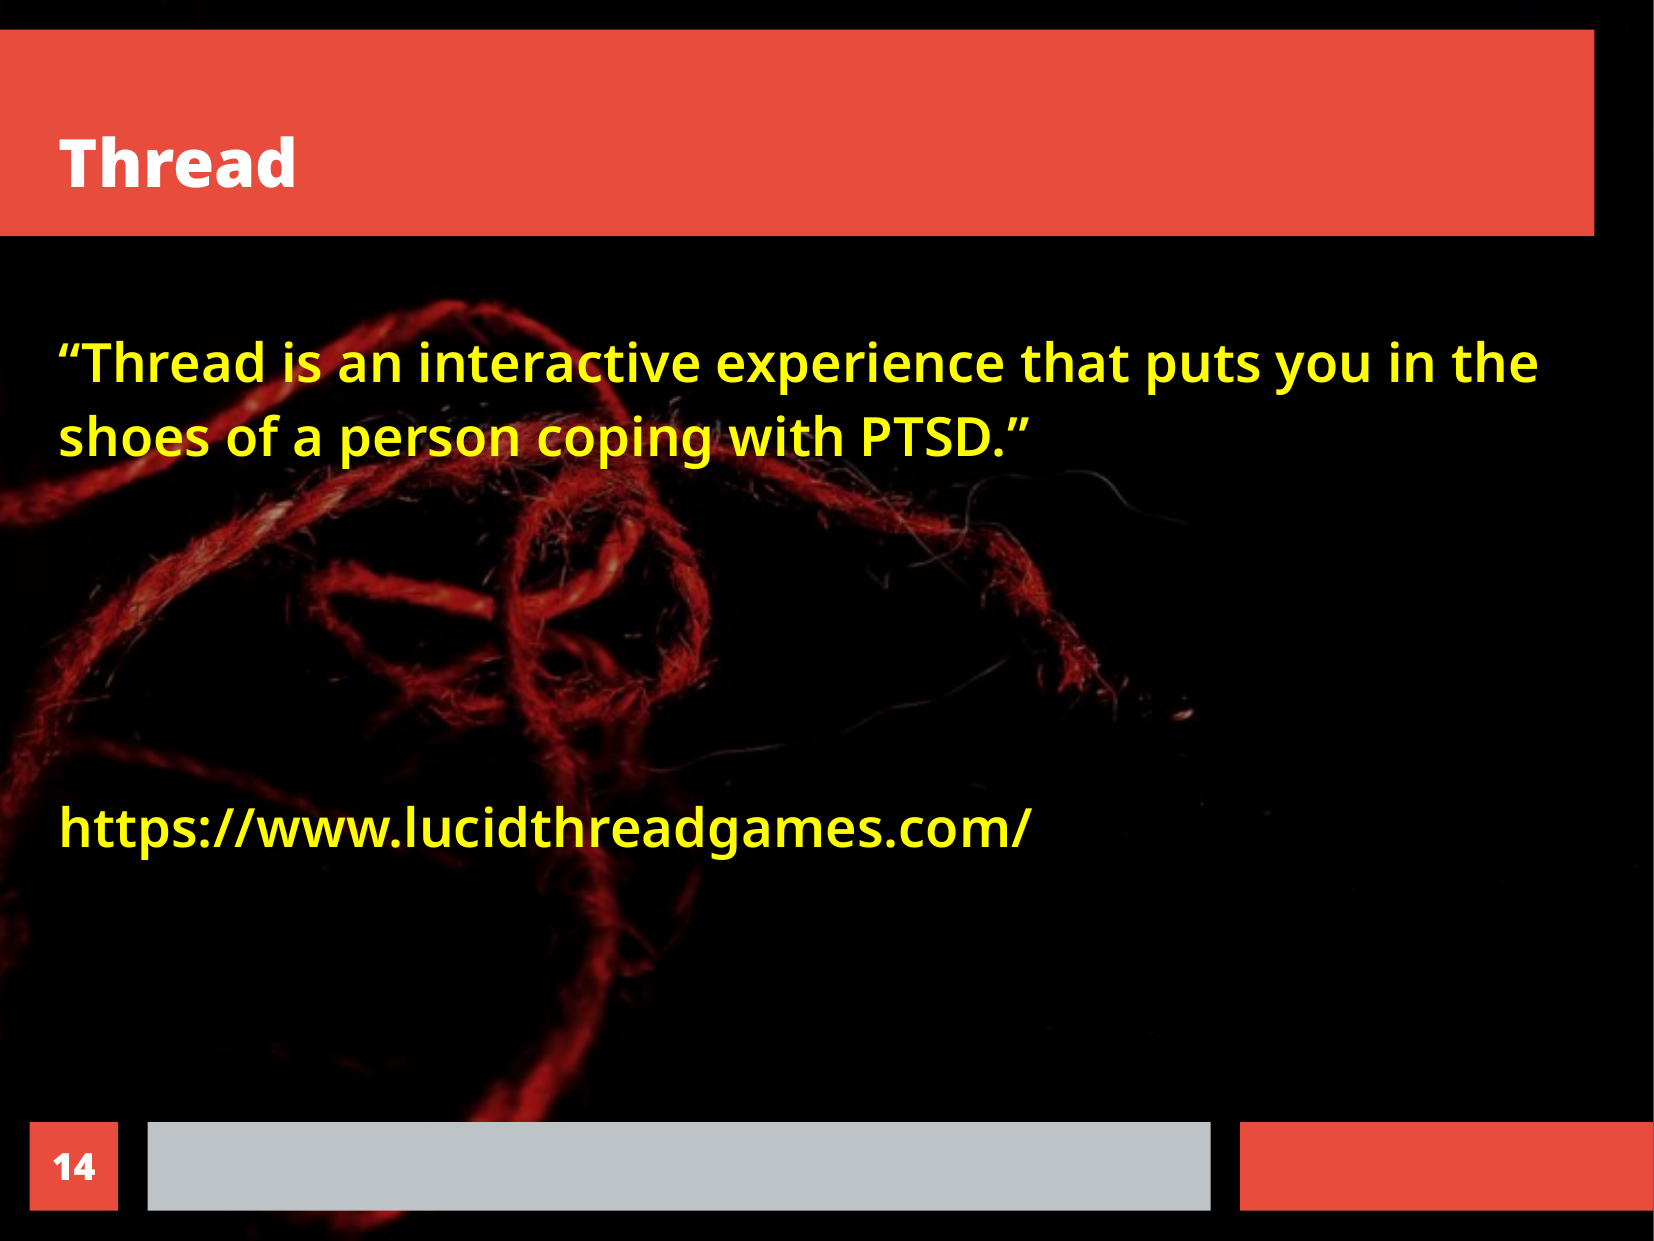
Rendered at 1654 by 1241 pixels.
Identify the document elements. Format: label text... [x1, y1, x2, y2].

picture [0, 0, 1654, 1241]
title Thread [59, 59, 1595, 207]
list “Thread is an interactive experience that puts you in the shoes of a person coping with PTSD.” https://www.lucidthreadgames.com/ [59, 324, 1565, 1093]
